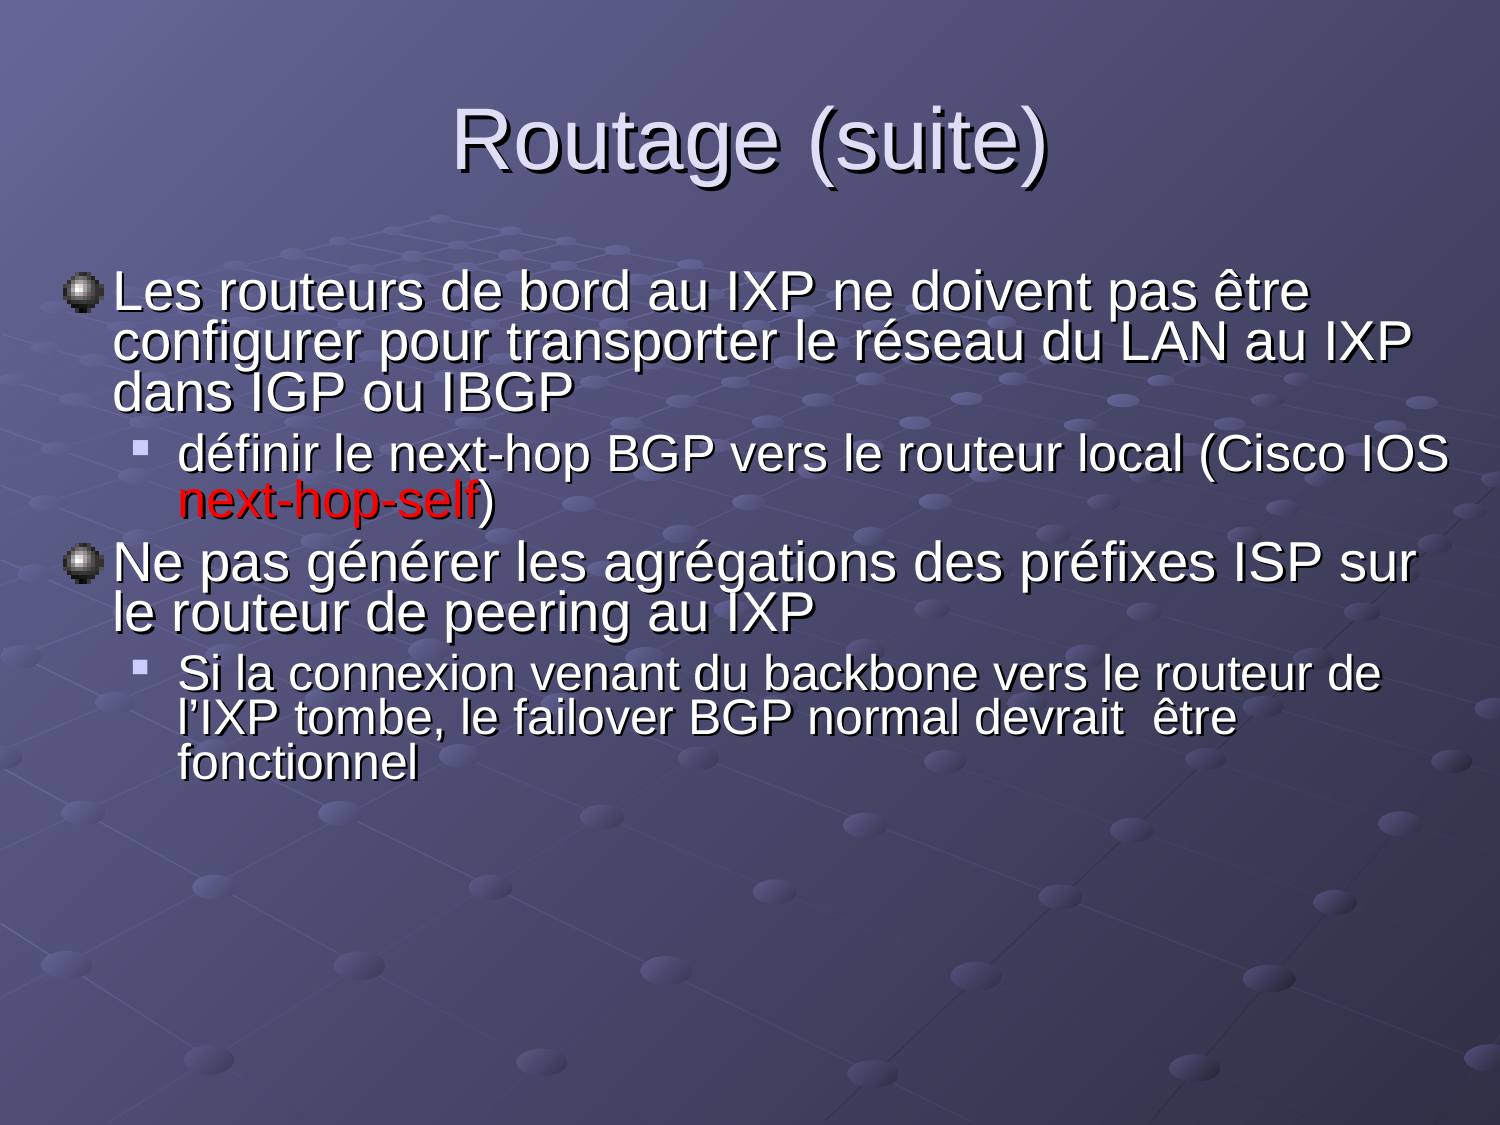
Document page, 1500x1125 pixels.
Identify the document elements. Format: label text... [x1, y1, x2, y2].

title Routage (suite) [75, 45, 1426, 233]
list Les routeurs de bord au IXP ne doivent pas être configurer pour transporter le réseau du LAN au IXP dans IGP ou IBGP définir le next-hop BGP vers le routeur local (Cisco IOS next-hop-self) Ne pas générer les agrégations des préfixes ISP sur le routeur de peering au IXP Si la connexion venant du backbone vers le routeur de l’IXP tombe, le failover BGP normal devrait être fonctionnel [41, 262, 1471, 1007]
